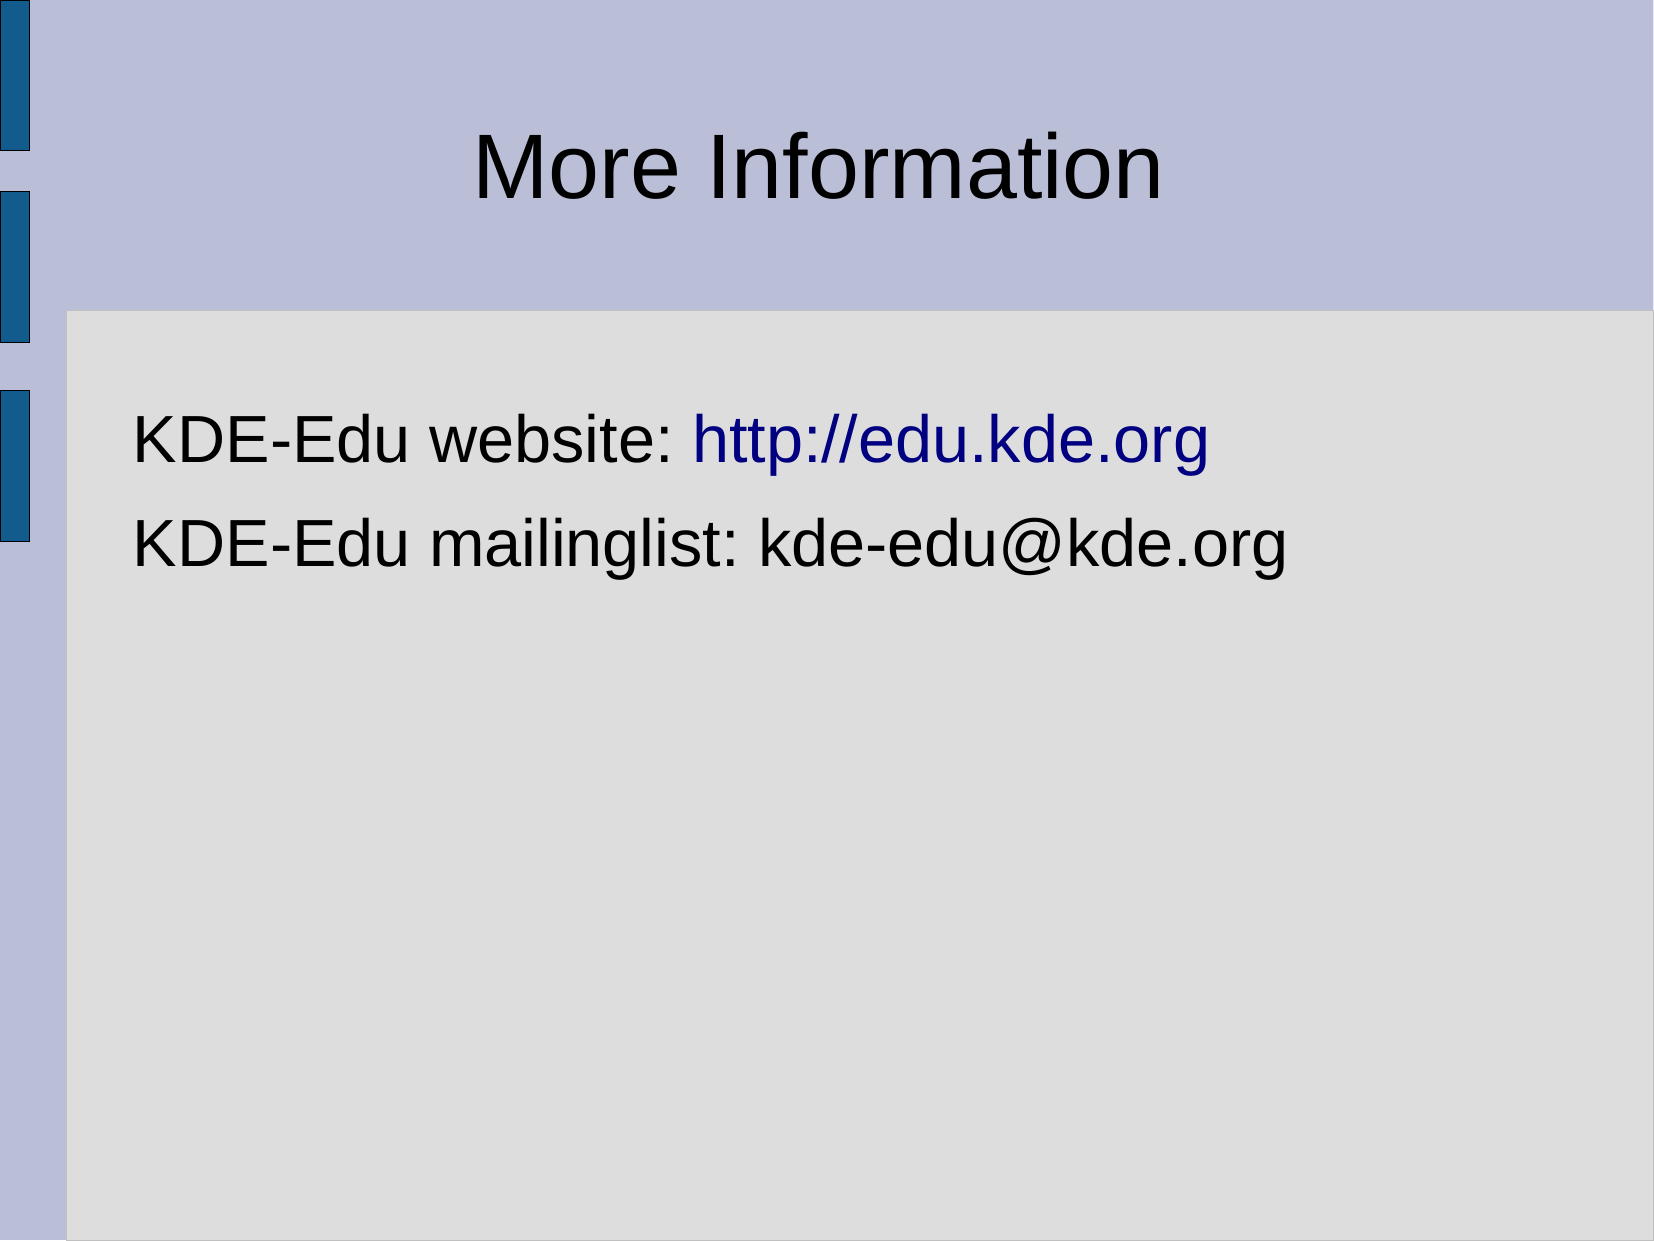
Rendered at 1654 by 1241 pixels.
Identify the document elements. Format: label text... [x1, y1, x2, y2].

text_box More Information [75, 107, 1564, 226]
text_box KDE-Edu website: http://edu.kde.org KDE-Edu mailinglist: kde-edu@kde.org [82, 290, 1571, 589]
